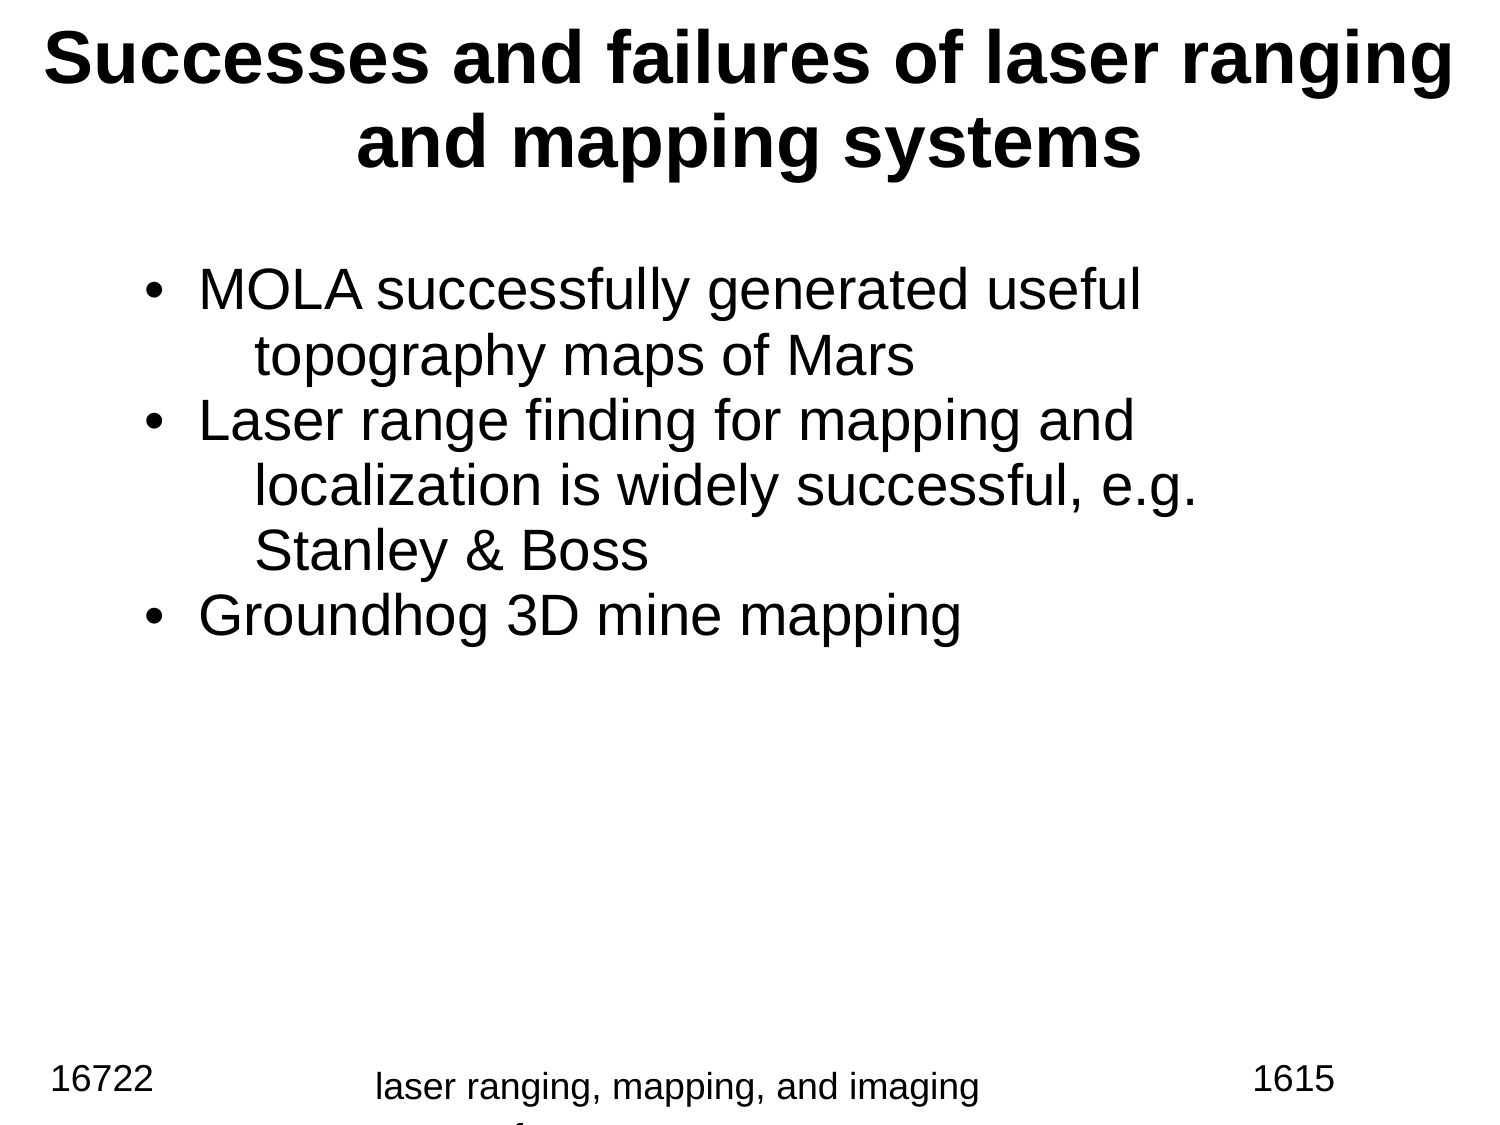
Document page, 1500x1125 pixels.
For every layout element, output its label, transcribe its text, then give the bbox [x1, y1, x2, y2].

list MOLA successfully generated useful topography maps of Mars Laser range finding for mapping and localization is widely successful, e.g. Stanley & Boss Groundhog 3D mine mapping [112, 249, 1375, 850]
slide_number 16722 [24, 1050, 350, 1100]
footer laser ranging, mapping, and imaging systems for exploration robots [350, 1050, 1100, 1100]
slide_number <number>15 [1237, 1050, 1425, 1100]
title Successes and failures of laser ranging and mapping systems [24, 37, 1475, 163]
